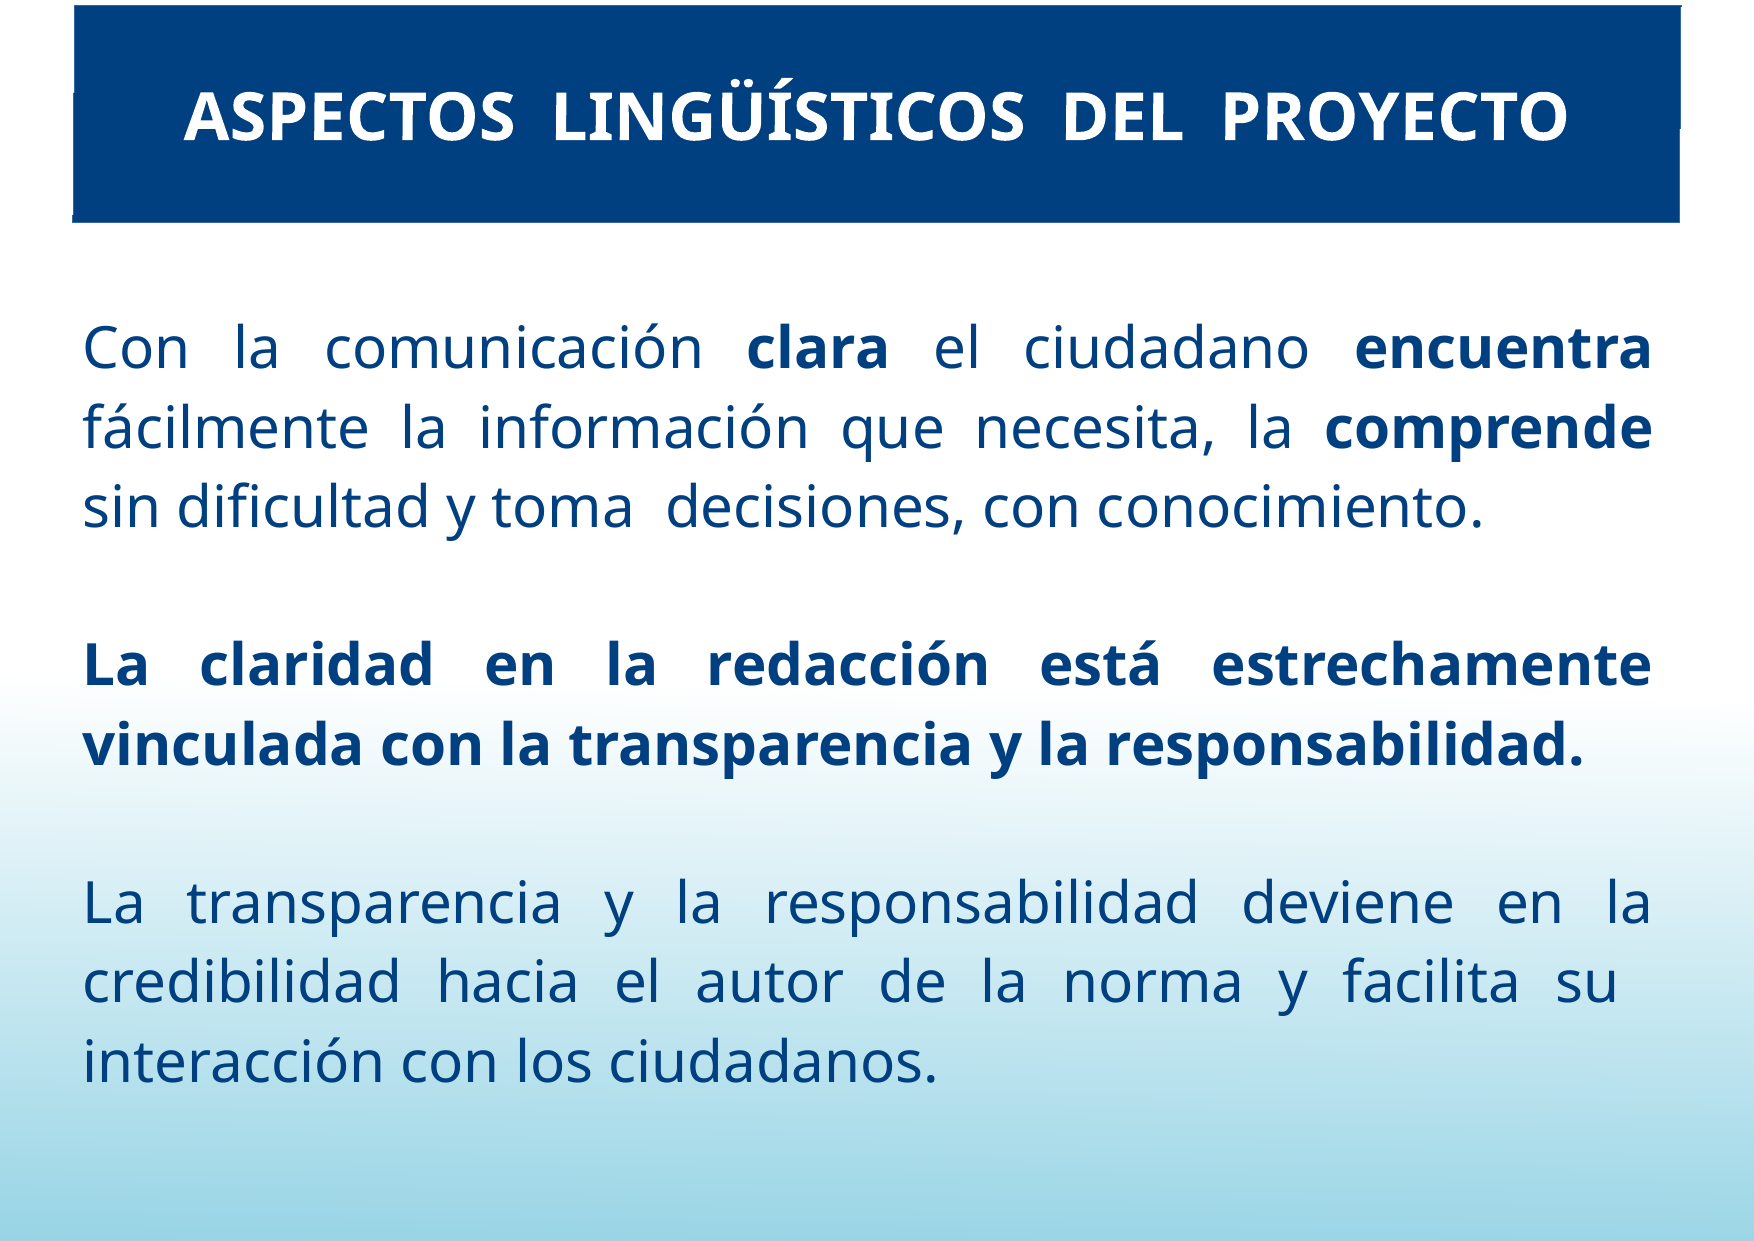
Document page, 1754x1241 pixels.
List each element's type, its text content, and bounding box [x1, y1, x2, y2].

subtitle Con la comunicación clara el ciudadano encuentra fácilmente la información que necesita, la comprende sin dificultad y toma decisiones, con conocimiento. La claridad en la redacción está estrechamente vinculada con la transparencia y la responsabilidad. La transparencia y la responsabilidad deviene en la credibilidad hacia el autor de la norma y facilita su interacción con los ciudadanos. [82, 236, 1654, 1170]
text_box ASPECTOS LINGÜÍSTICOS DEL PROYECTO [72, 5, 1682, 223]
